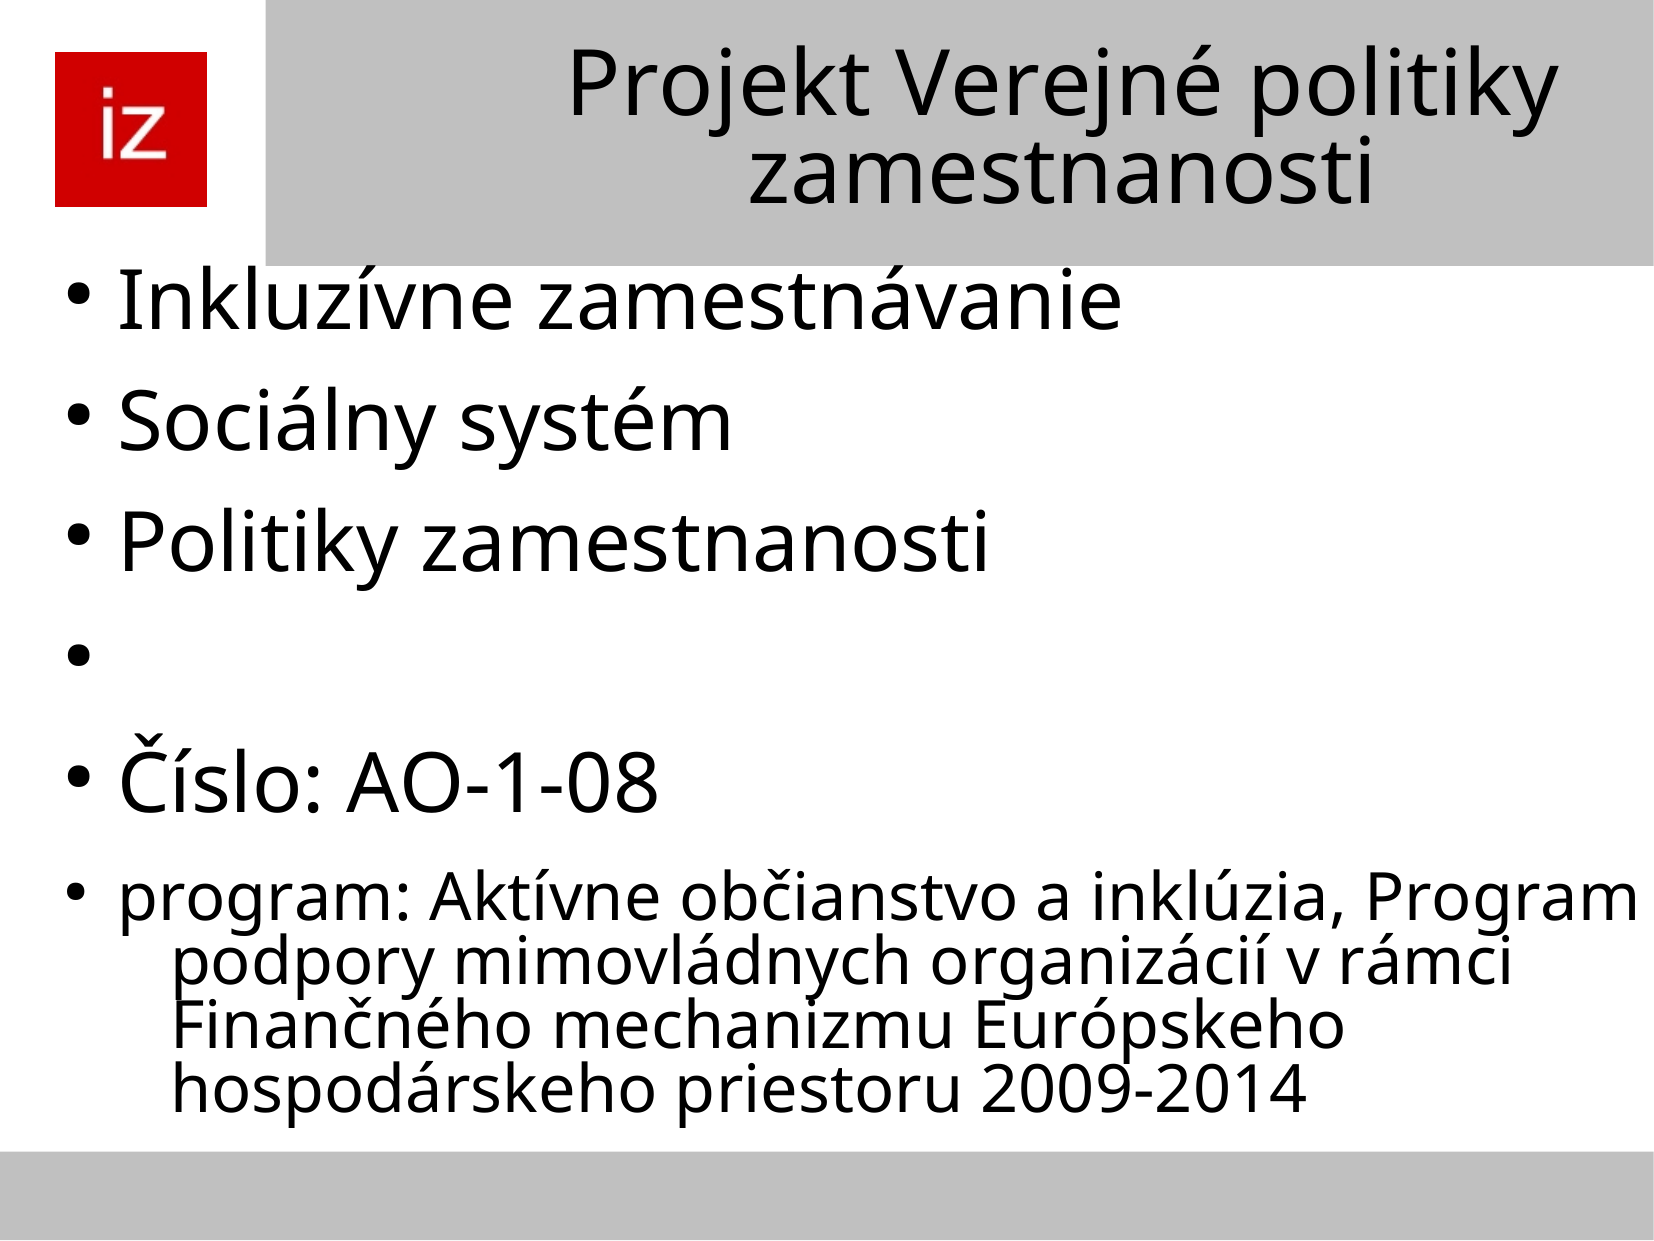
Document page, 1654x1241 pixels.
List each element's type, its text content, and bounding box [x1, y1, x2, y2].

list Inkluzívne zamestnávanie Sociálny systém Politiky zamestnanosti Číslo: AO-1-08 program: Aktívne občianstvo a inklúzia, Program podpory mimovládnych organizácií v rámci Finančného mechanizmu Európskeho hospodárskeho priestoru 2009-2014 [29, 265, 1654, 1169]
title Projekt Verejné politiky zamestnanosti [561, 29, 1565, 237]
picture [55, 52, 207, 207]
